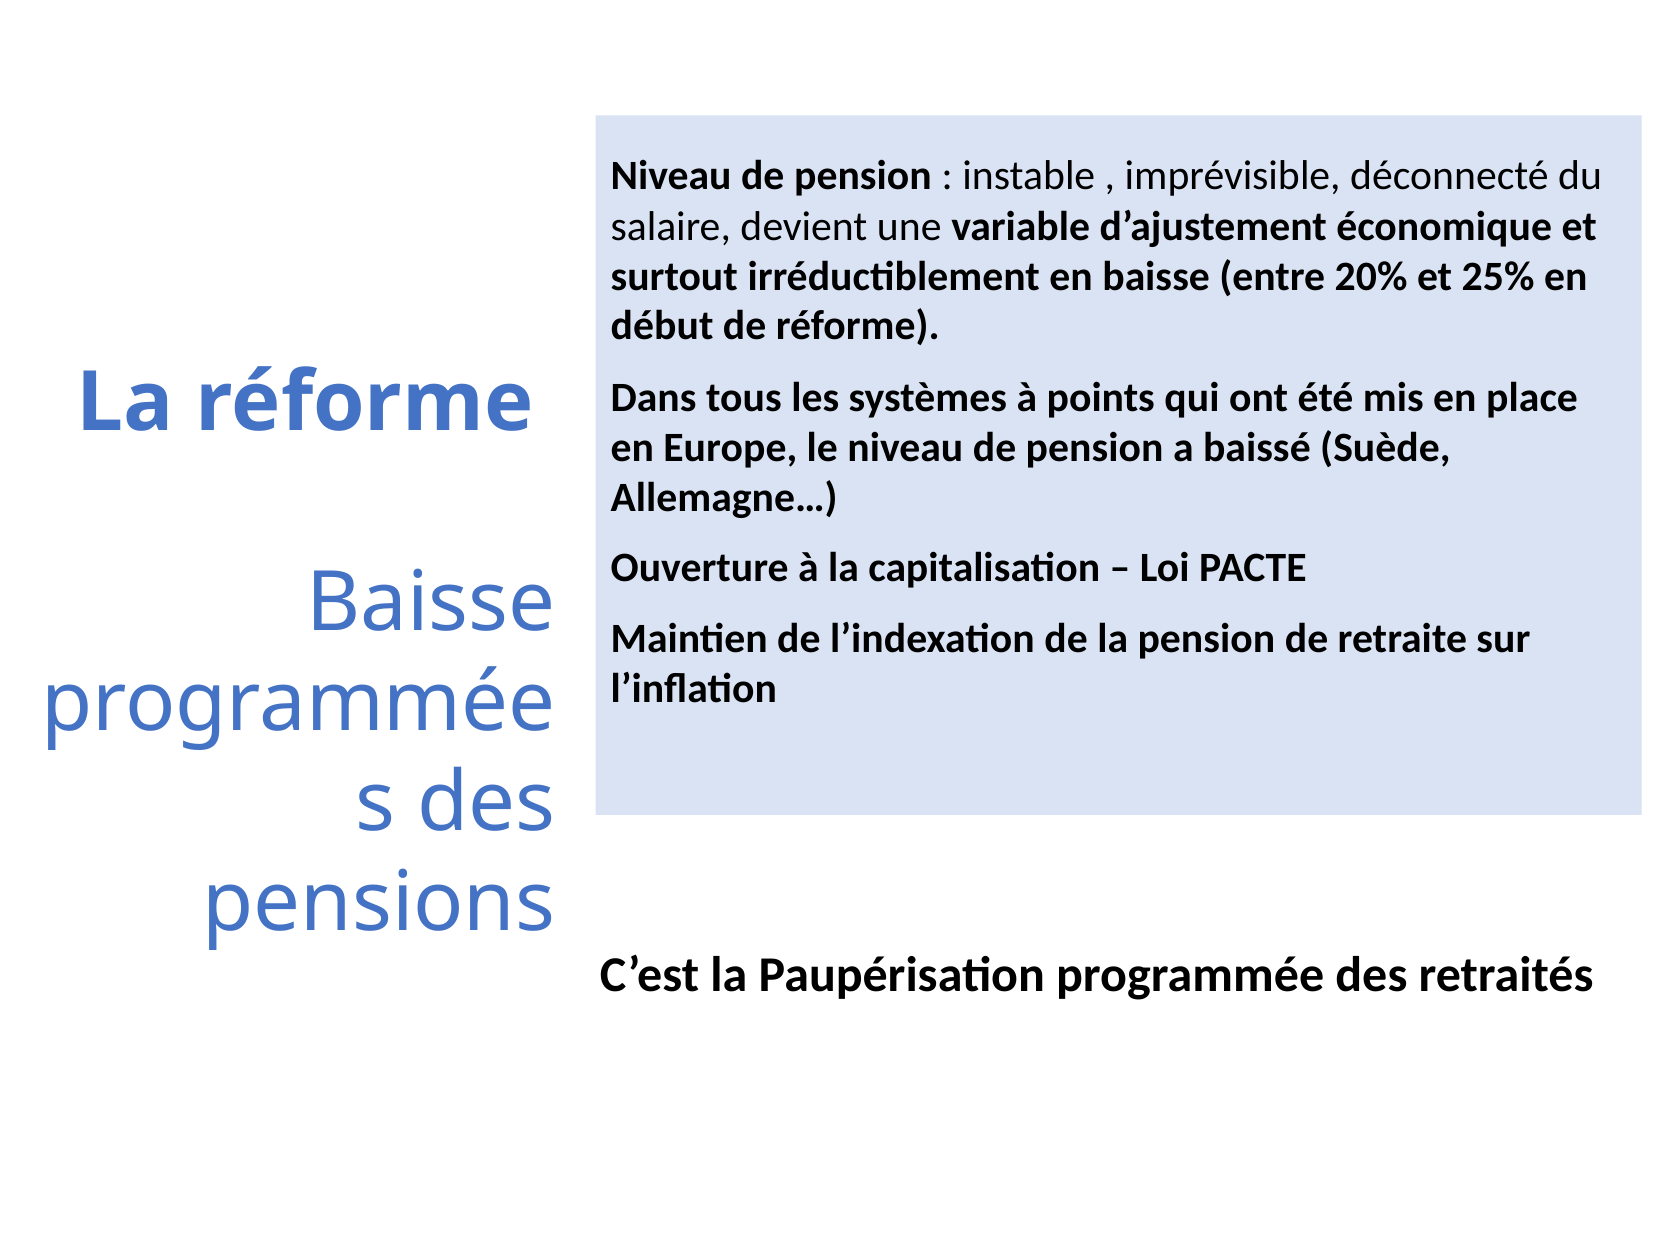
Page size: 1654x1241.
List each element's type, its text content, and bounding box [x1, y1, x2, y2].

text_box Niveau de pension : instable , imprévisible, déconnecté du salaire, devient une variable d’ajustement économique et surtout irréductiblement en baisse (entre 20% et 25% en début de réforme). Dans tous les systèmes à points qui ont été mis en place en Europe, le niveau de pension a baissé (Suède, Allemagne…) Ouverture à la capitalisation – Loi PACTE Maintien de l’indexation de la pension de retraite sur l’inflation [595, 115, 1642, 815]
title La réforme Baisse programmées des pensions [11, 242, 586, 1052]
text_box C’est la Paupérisation programmée des retraités [584, 940, 1625, 1010]
